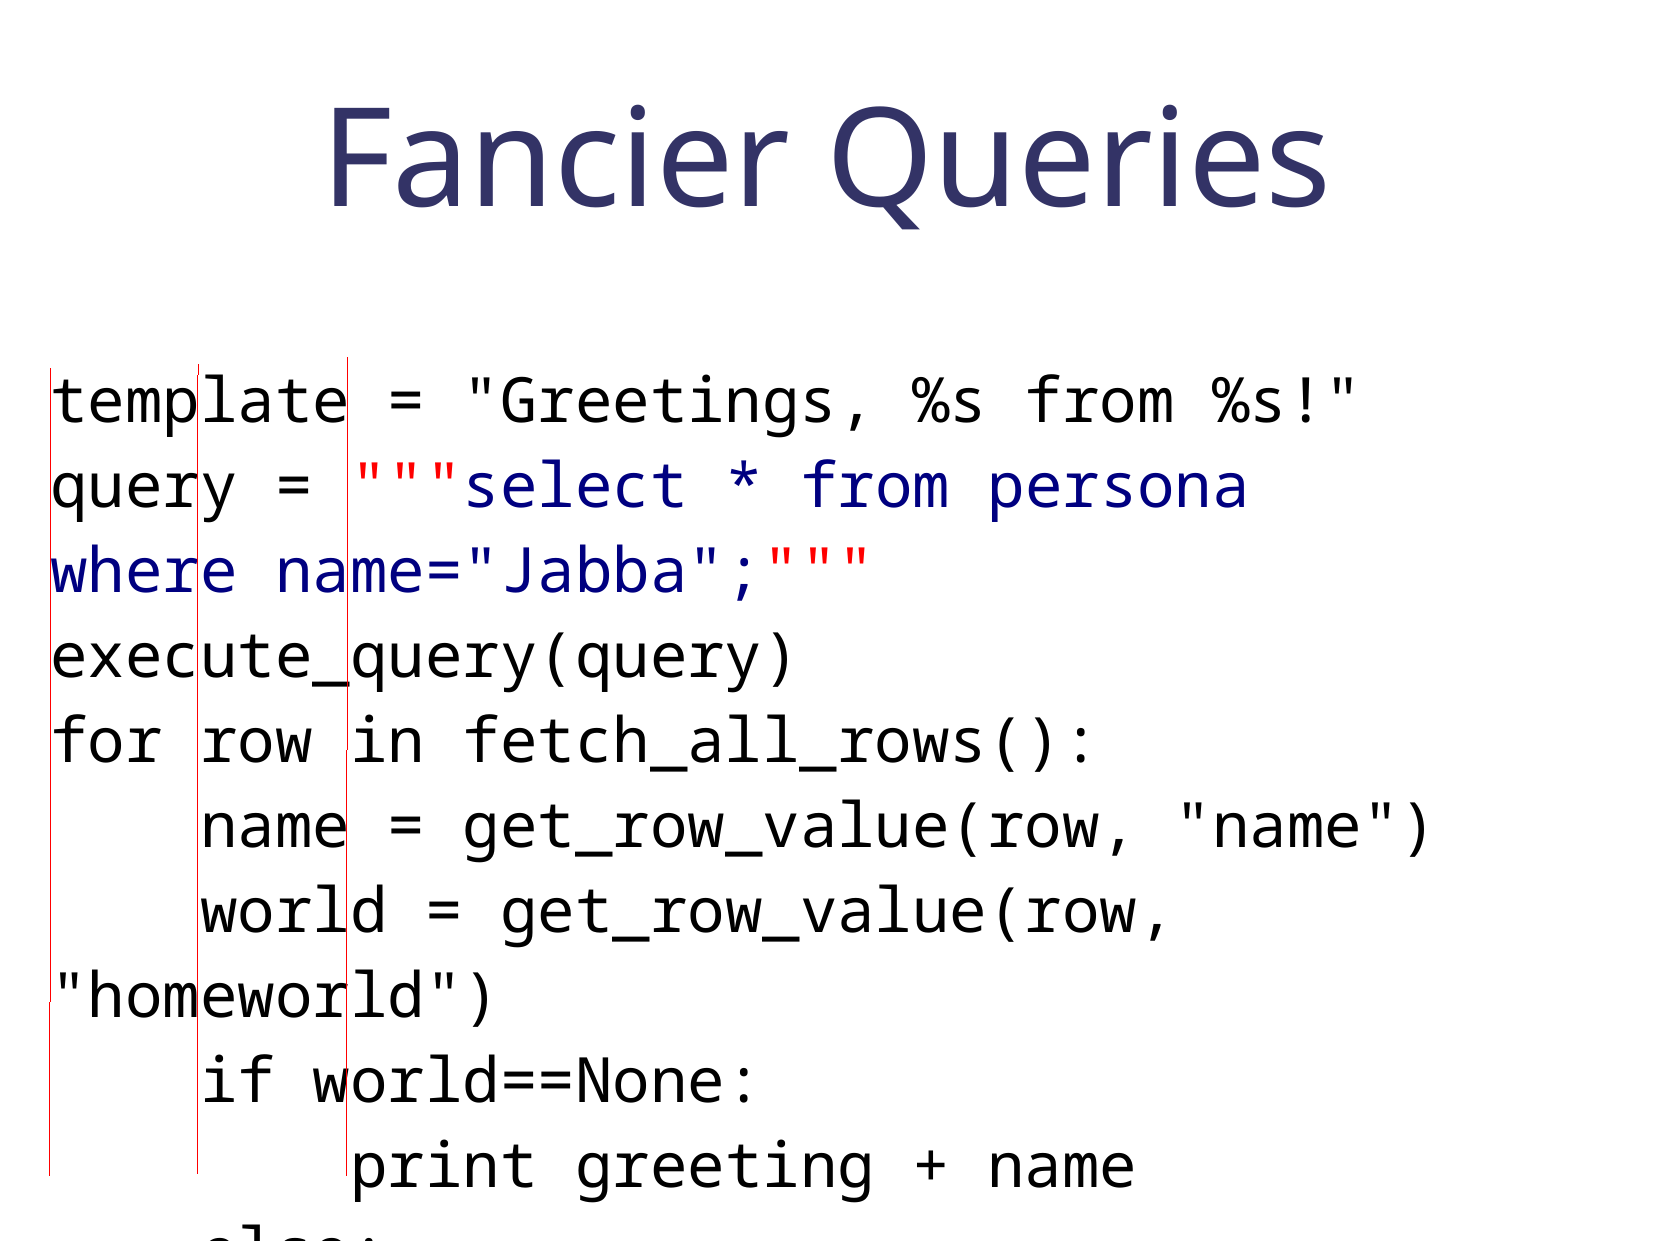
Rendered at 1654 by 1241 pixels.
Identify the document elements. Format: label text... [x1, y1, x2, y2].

subtitle template = "Greetings, %s from %s!" query = """select * from persona where name="Jabba";""" execute_query(query) for row in fetch_all_rows(): name = get_row_value(row, "name") world = get_row_value(row, "homeworld") if world==None: print greeting + name else: print fill_template(template, name, world) [50, 356, 1654, 1181]
title Fancier Queries [82, 56, 1571, 250]
